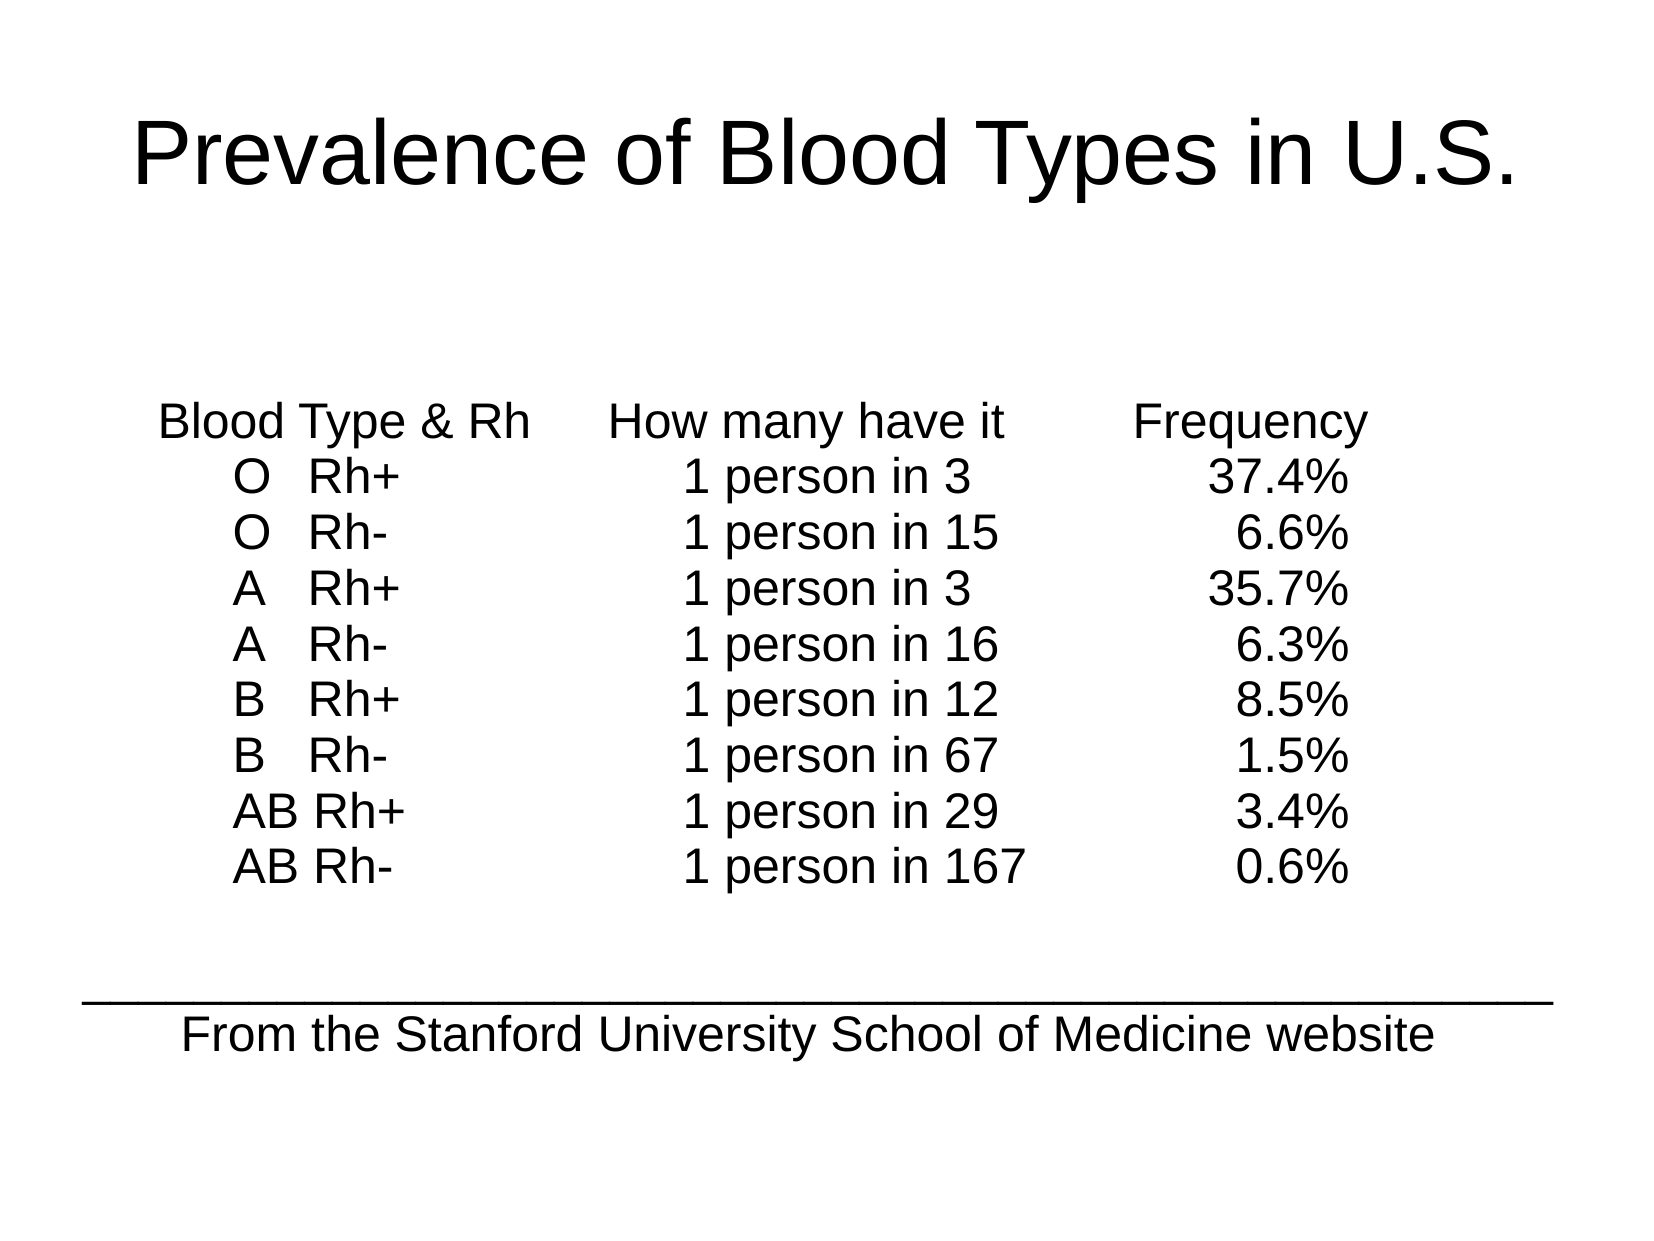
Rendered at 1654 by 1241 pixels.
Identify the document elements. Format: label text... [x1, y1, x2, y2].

subtitle Blood Type & Rh How many have it Frequency O Rh+ 1 person in 3 37.4% O Rh- 1 person in 15 6.6% A Rh+ 1 person in 3 35.7% A Rh- 1 person in 16 6.3% B Rh+ 1 person in 12 8.5% B Rh- 1 person in 67 1.5% AB Rh+ 1 person in 29 3.4% AB Rh- 1 person in 167 0.6% _____________________________________________________ From the Stanford University School of Medicine website [82, 297, 1571, 1102]
title Prevalence of Blood Types in U.S. [82, 49, 1571, 257]
